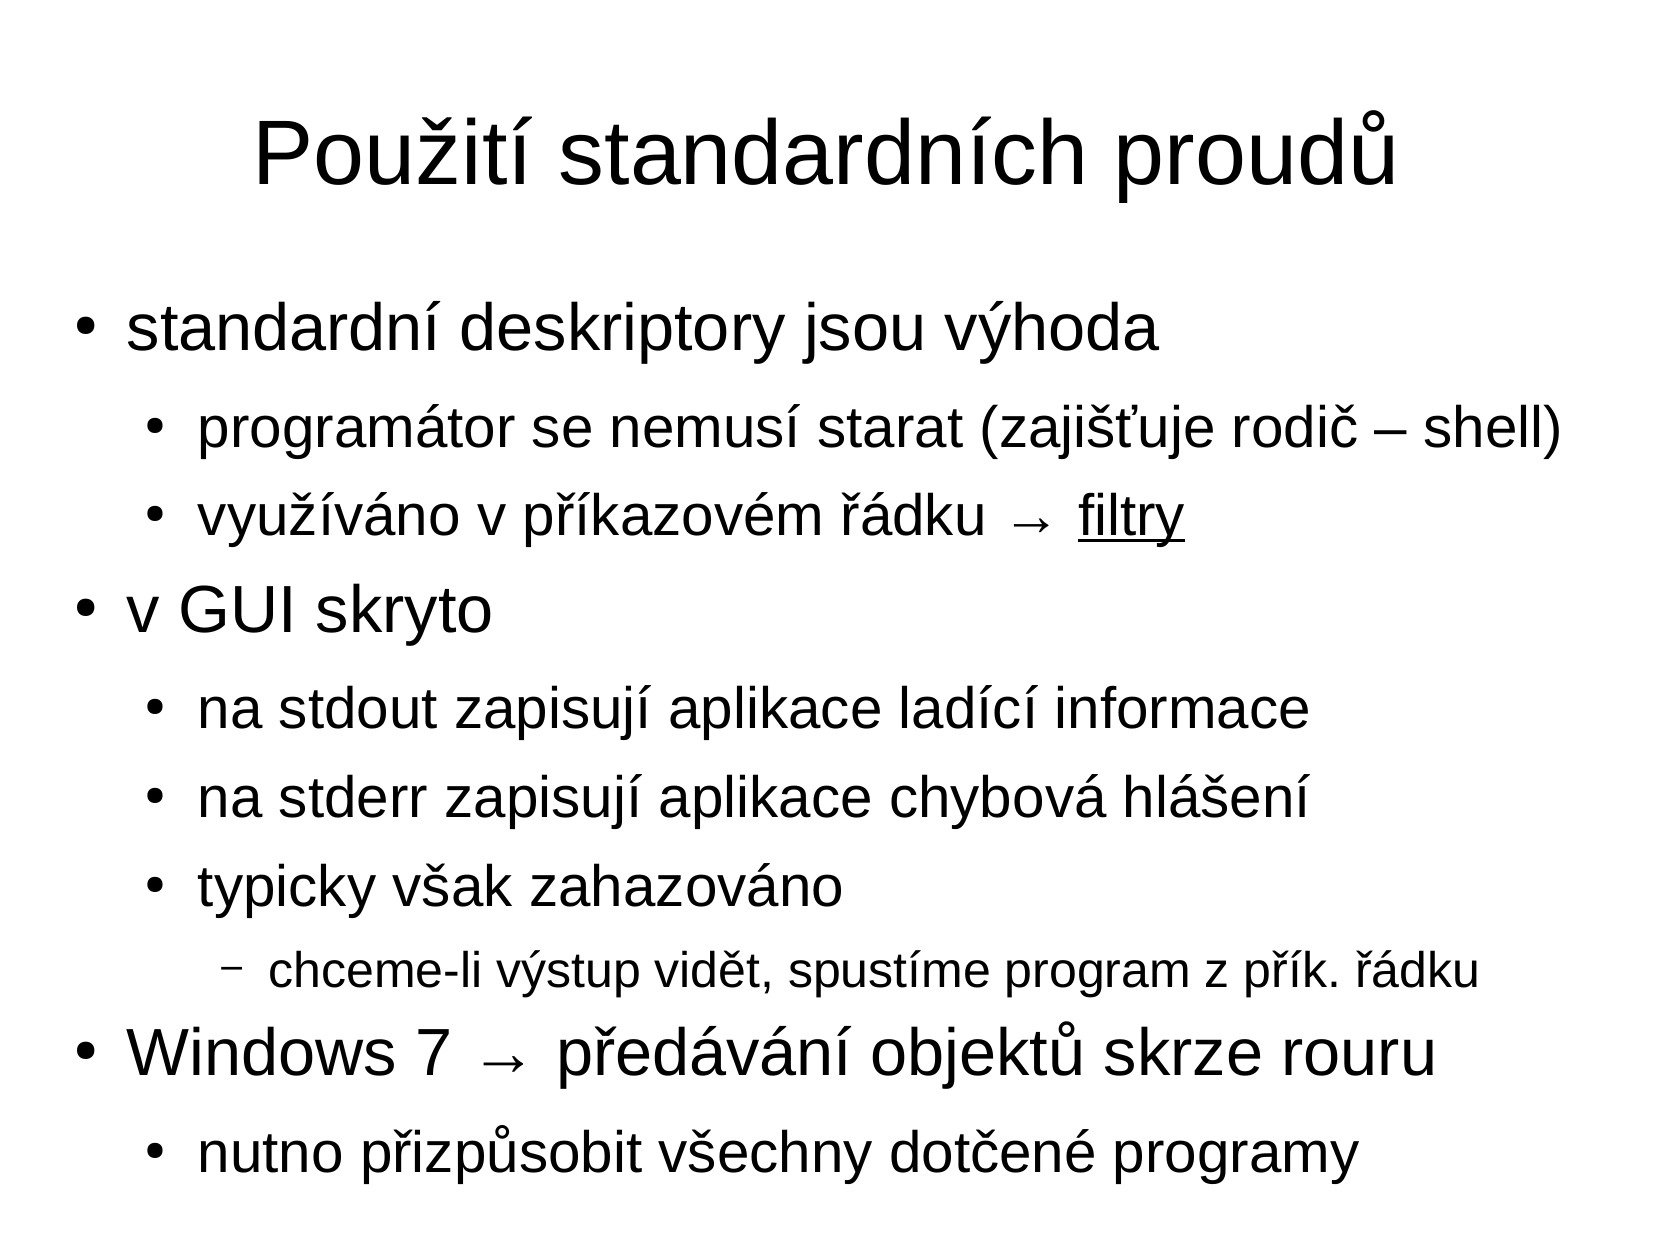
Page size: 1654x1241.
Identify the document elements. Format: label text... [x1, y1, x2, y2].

title Použití standardních proudů [82, 56, 1571, 250]
list standardní deskriptory jsou výhoda programátor se nemusí starat (zajišťuje rodič – shell) využíváno v příkazovém řádku → filtry v GUI skryto na stdout zapisují aplikace ladící informace na stderr zapisují aplikace chybová hlášení typicky však zahazováno chceme-li výstup vidět, spustíme program z přík. řádku Windows 7 → předávání objektů skrze rouru nutno přizpůsobit všechny dotčené programy [56, 290, 1598, 1185]
